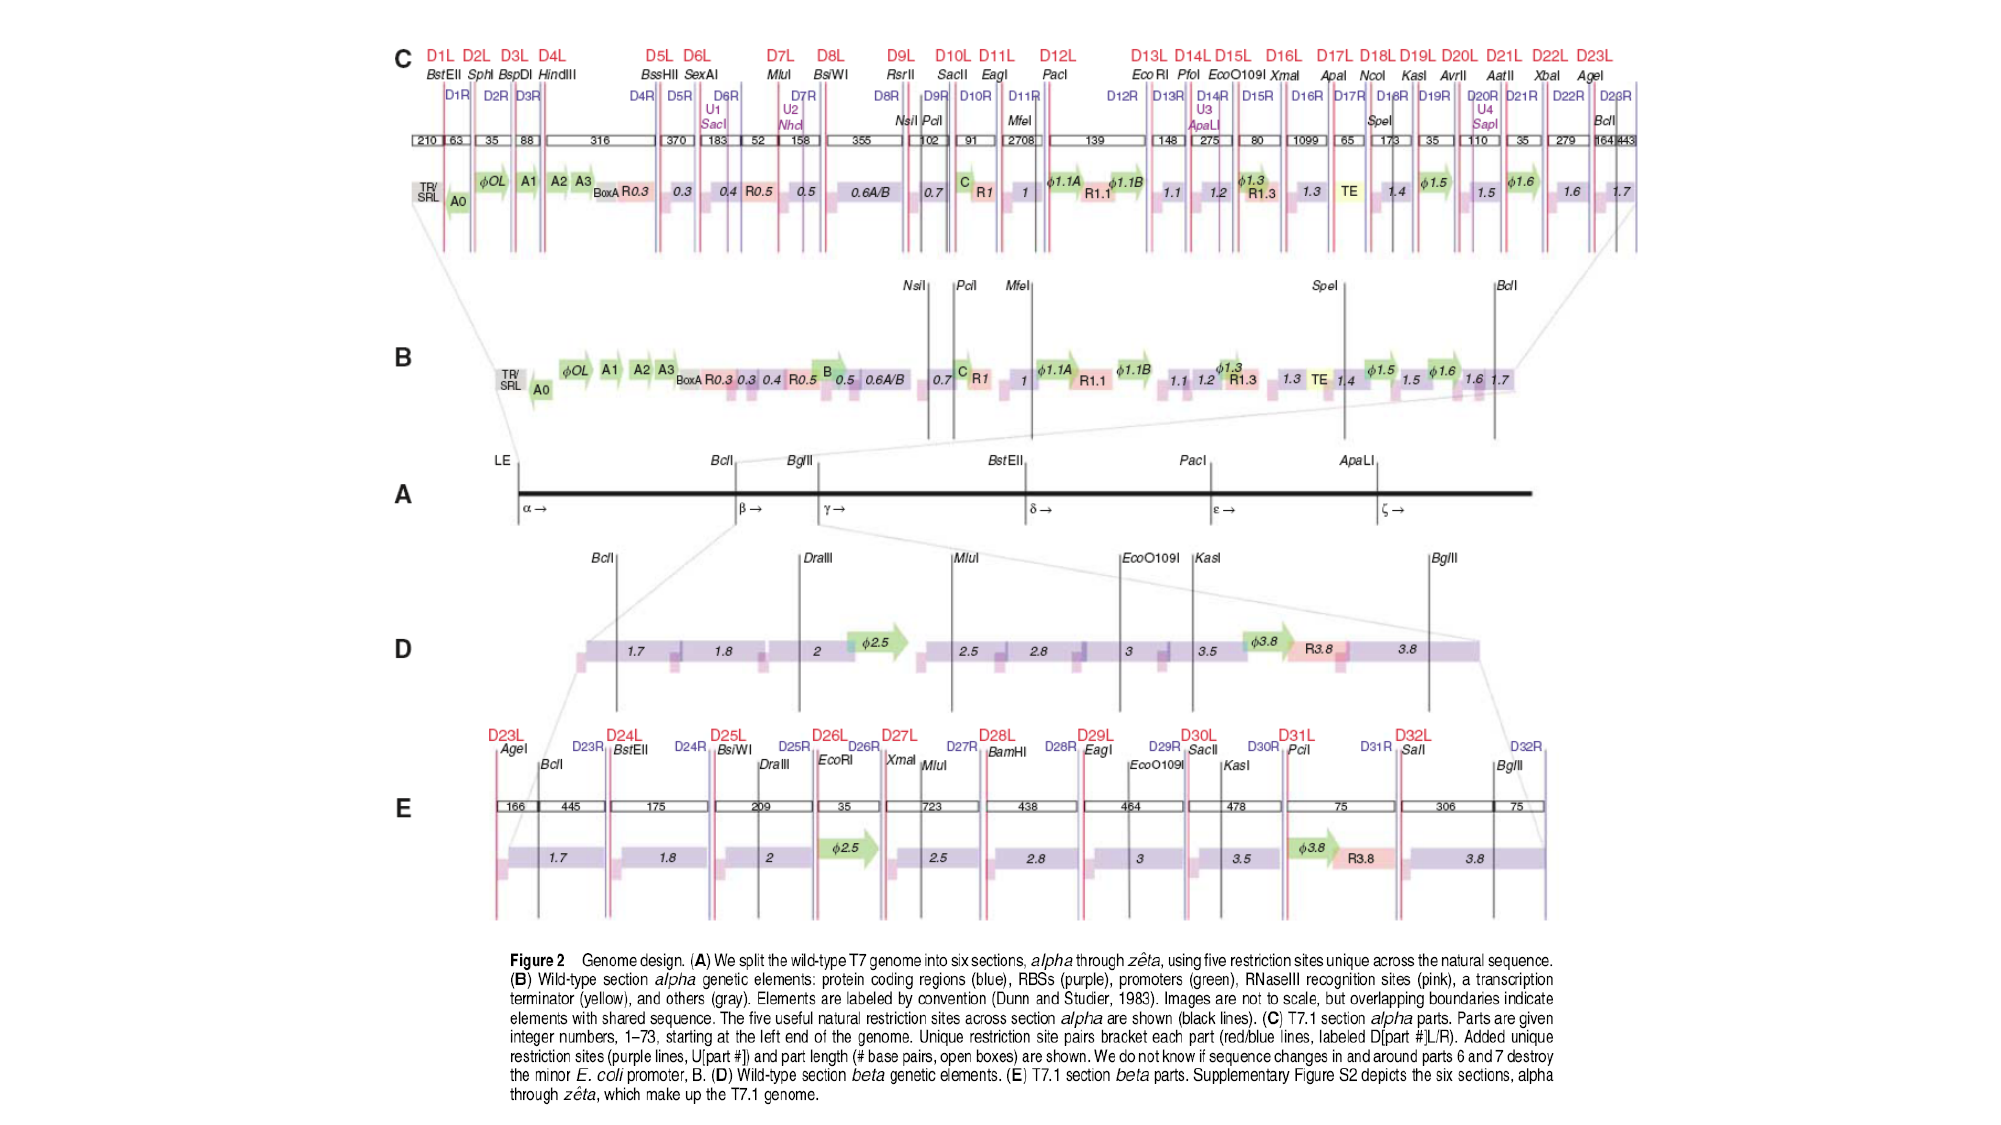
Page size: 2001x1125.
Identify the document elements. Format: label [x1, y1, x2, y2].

picture [362, 31, 1650, 924]
picture [503, 952, 1560, 1107]
